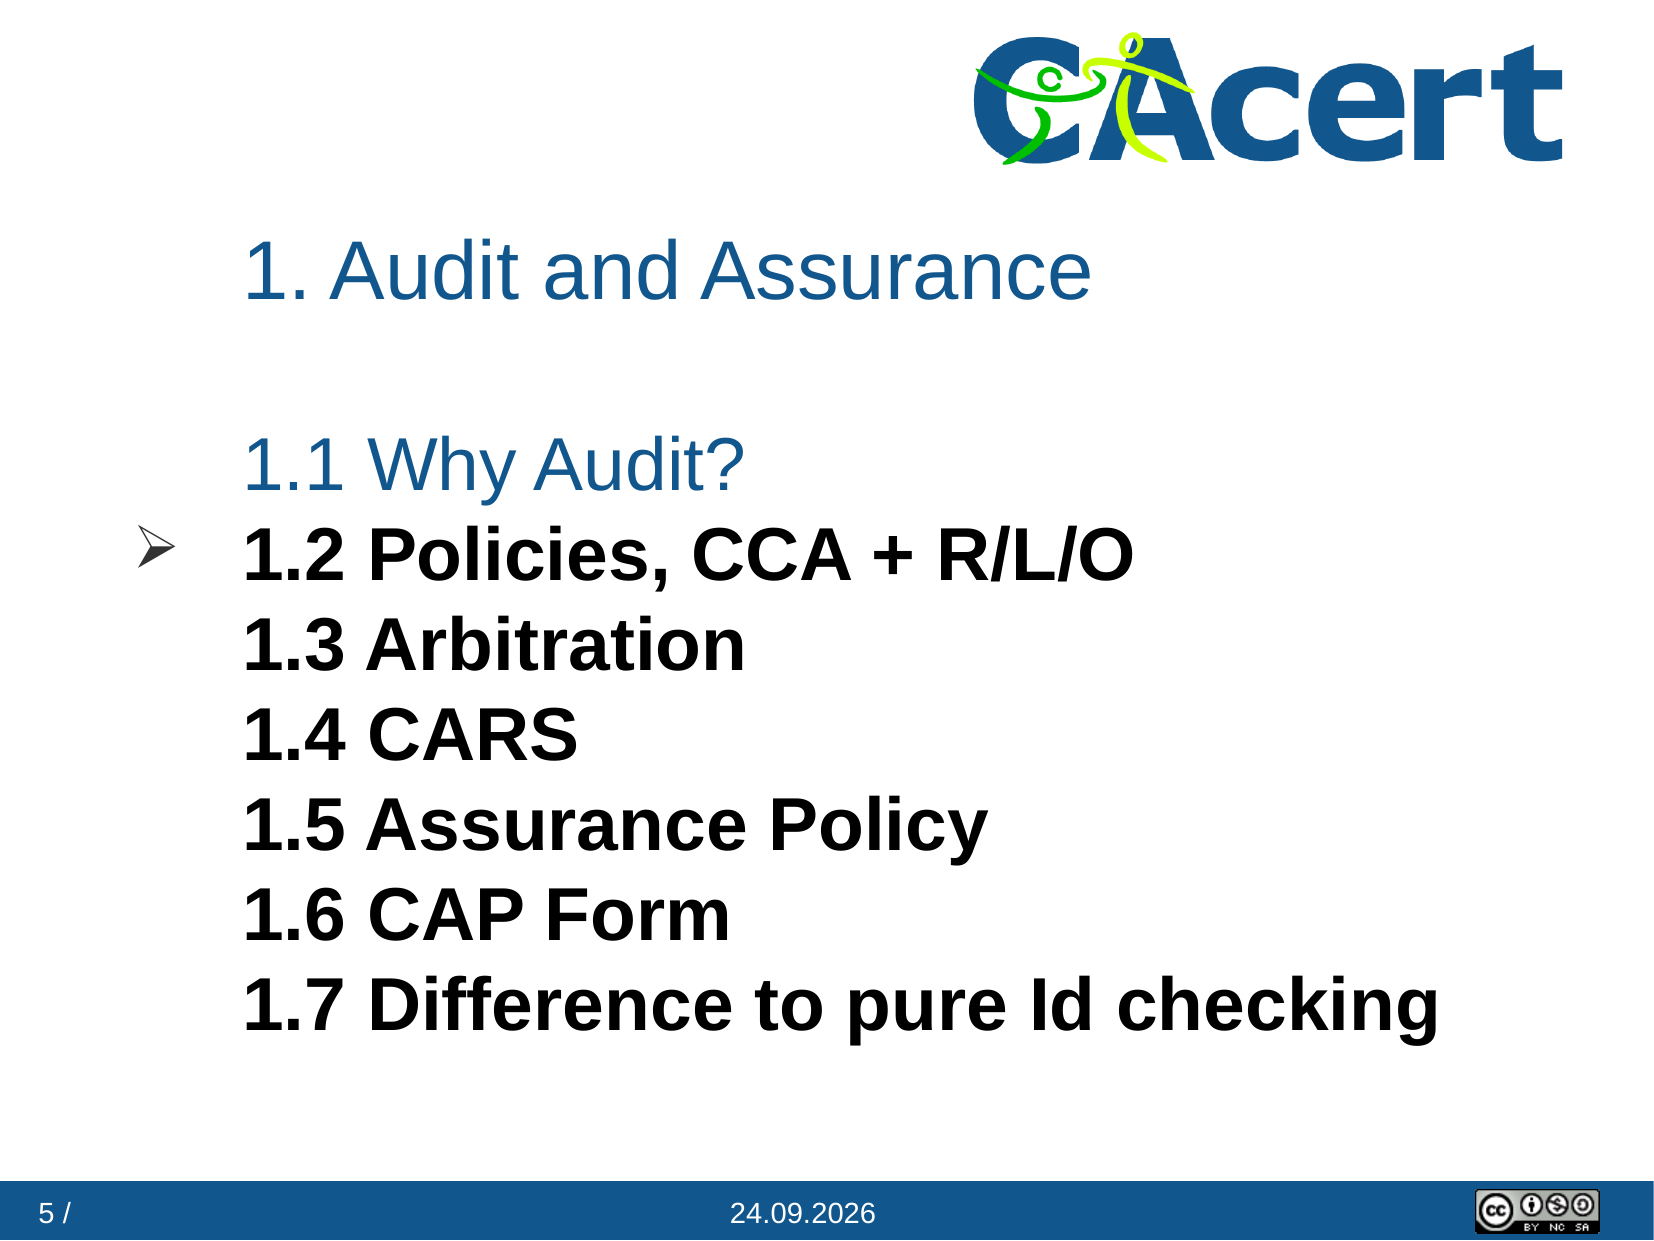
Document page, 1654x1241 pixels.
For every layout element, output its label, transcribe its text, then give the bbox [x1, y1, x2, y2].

text_box [65, 235, 237, 1024]
title 1. Audit and Assurance 1.1 Why Audit? 1.2 Policies, CCA + R/L/O 1.3 Arbitration 1.4 CARS 1.5 Assurance Policy 1.6 CAP Form 1.7 Difference to pure Id checking [242, 243, 1565, 1018]
